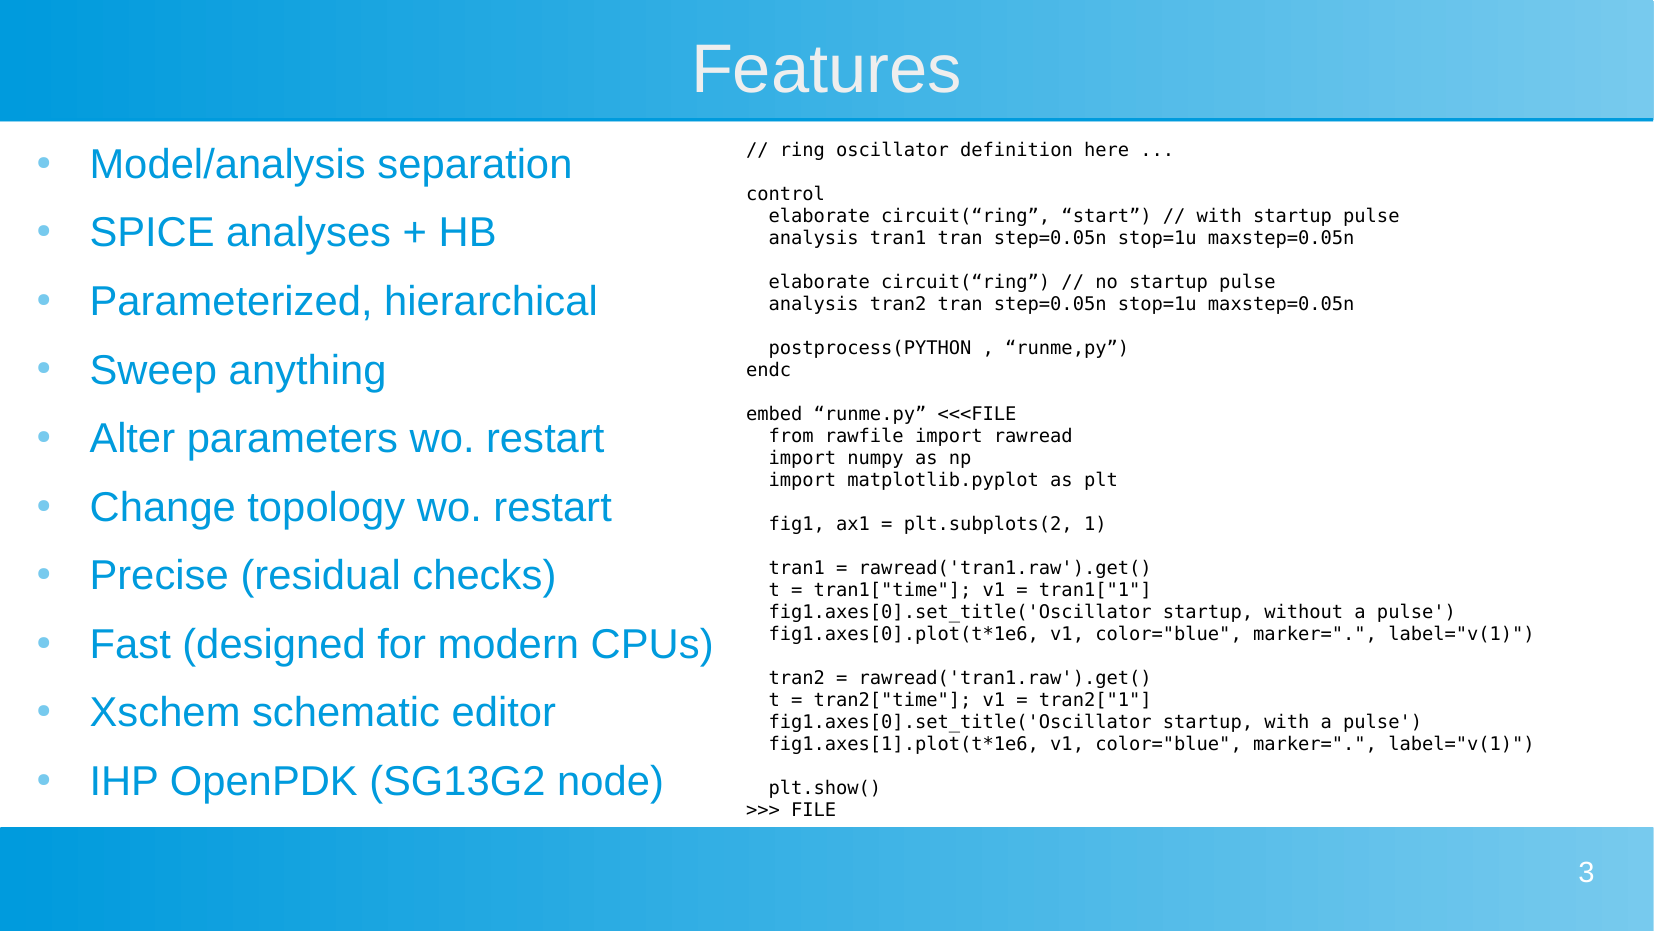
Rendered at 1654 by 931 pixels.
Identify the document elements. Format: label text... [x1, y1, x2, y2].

list Model/analysis separation SPICE analyses + HB Parameterized, hierarchical Sweep anything Alter parameters wo. restart Change topology wo. restart Precise (residual checks) Fast (designed for modern CPUs) Xschem schematic editor IHP OpenPDK (SG13G2 node) [18, 140, 731, 732]
title Features [59, 29, 1595, 108]
text_box // ring oscillator definition here ... control elaborate circuit(“ring”, “start”) // with startup pulse analysis tran1 tran step=0.05n stop=1u maxstep=0.05n elaborate circuit(“ring”) // no startup pulse analysis tran2 tran step=0.05n stop=1u maxstep=0.05n postprocess(PYTHON , “runme,py”) endc embed “runme.py” <<<FILE from rawfile import rawread import numpy as np import matplotlib.pyplot as plt fig1, ax1 = plt.subplots(2, 1) tran1 = rawread('tran1.raw').get() t = tran1["time"]; v1 = tran1["1"] fig1.axes[0].set_title('Oscillator startup, without a pulse') fig1.axes[0].plot(t*1e6, v1, color="blue", marker=".", label="v(1)") tran2 = rawread('tran1.raw').get() t = tran2["time"]; v1 = tran2["1"] fig1.axes[0].set_title('Oscillator startup, with a pulse') fig1.axes[1].plot(t*1e6, v1, color="blue", marker=".", label="v(1)") plt.show() >>> FILE [731, 131, 1632, 851]
